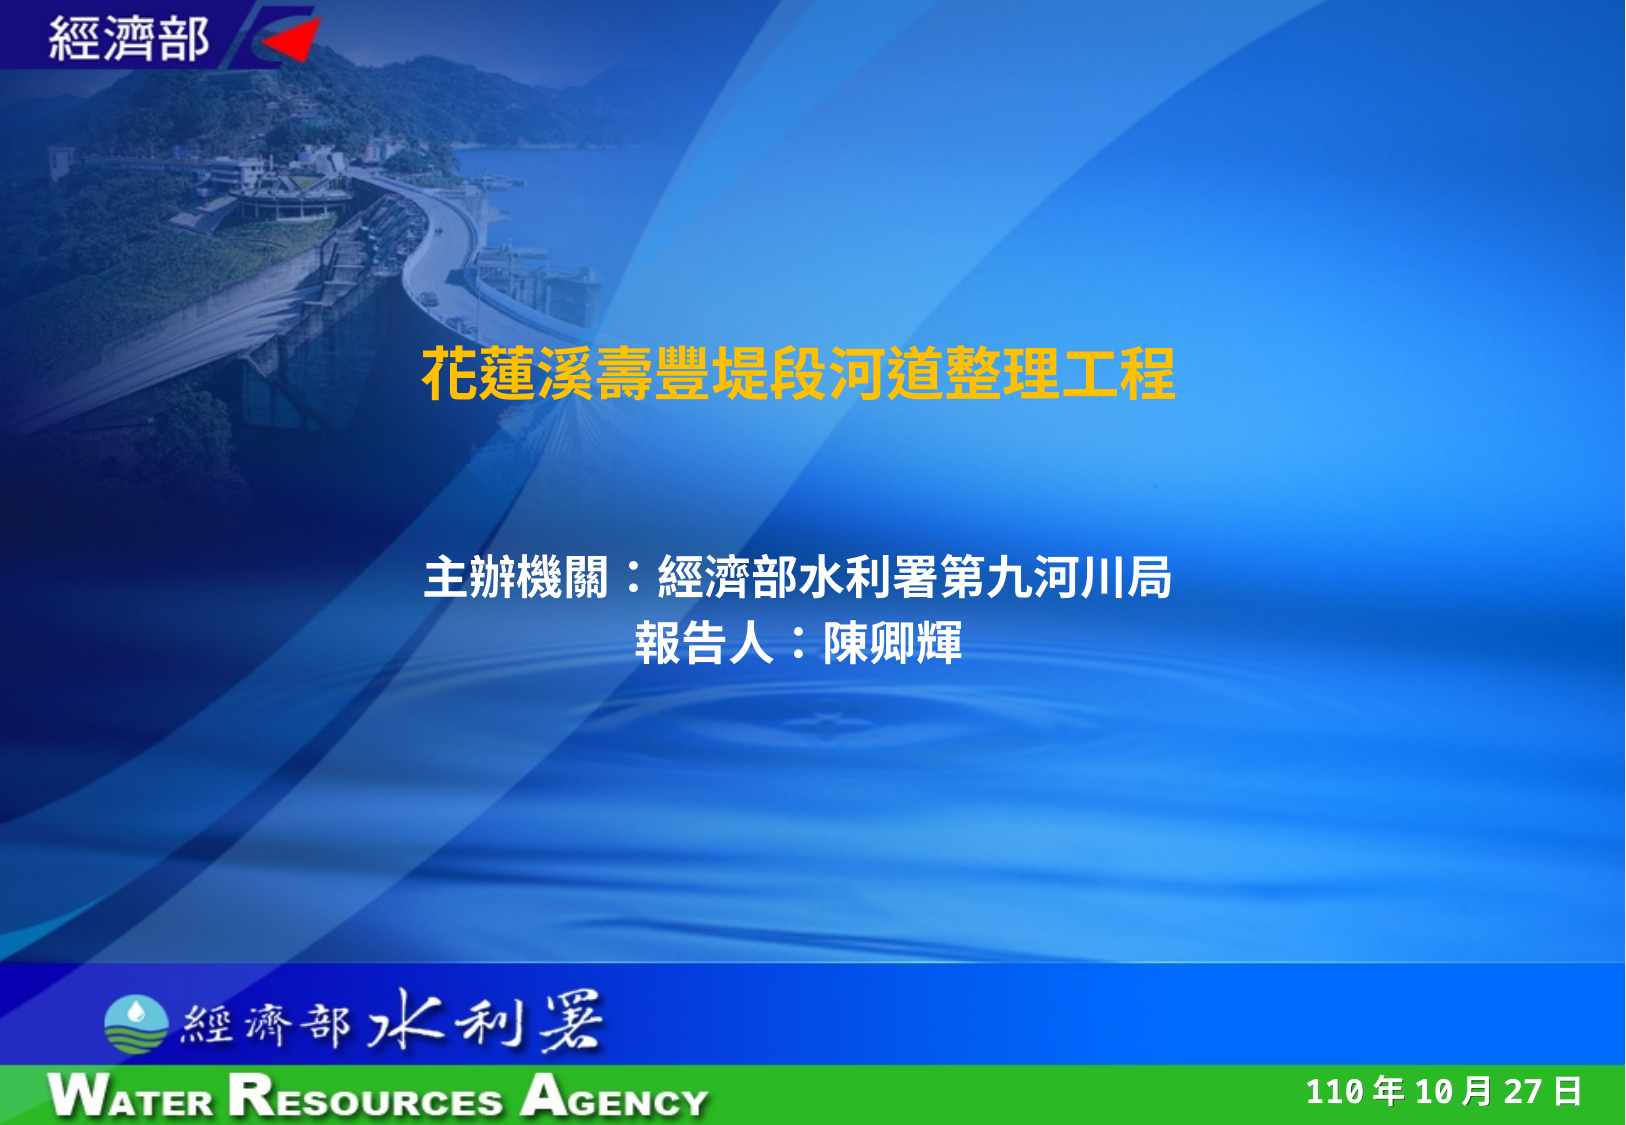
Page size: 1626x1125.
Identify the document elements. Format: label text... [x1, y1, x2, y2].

text_box 花蓮溪壽豐堤段河道整理工程 主辦機關：經濟部水利署第九河川局 報告人：陳卿輝 [250, 330, 1348, 795]
picture [0, 0, 1625, 1125]
text_box 110年10月27日 [1290, 1062, 1600, 1118]
